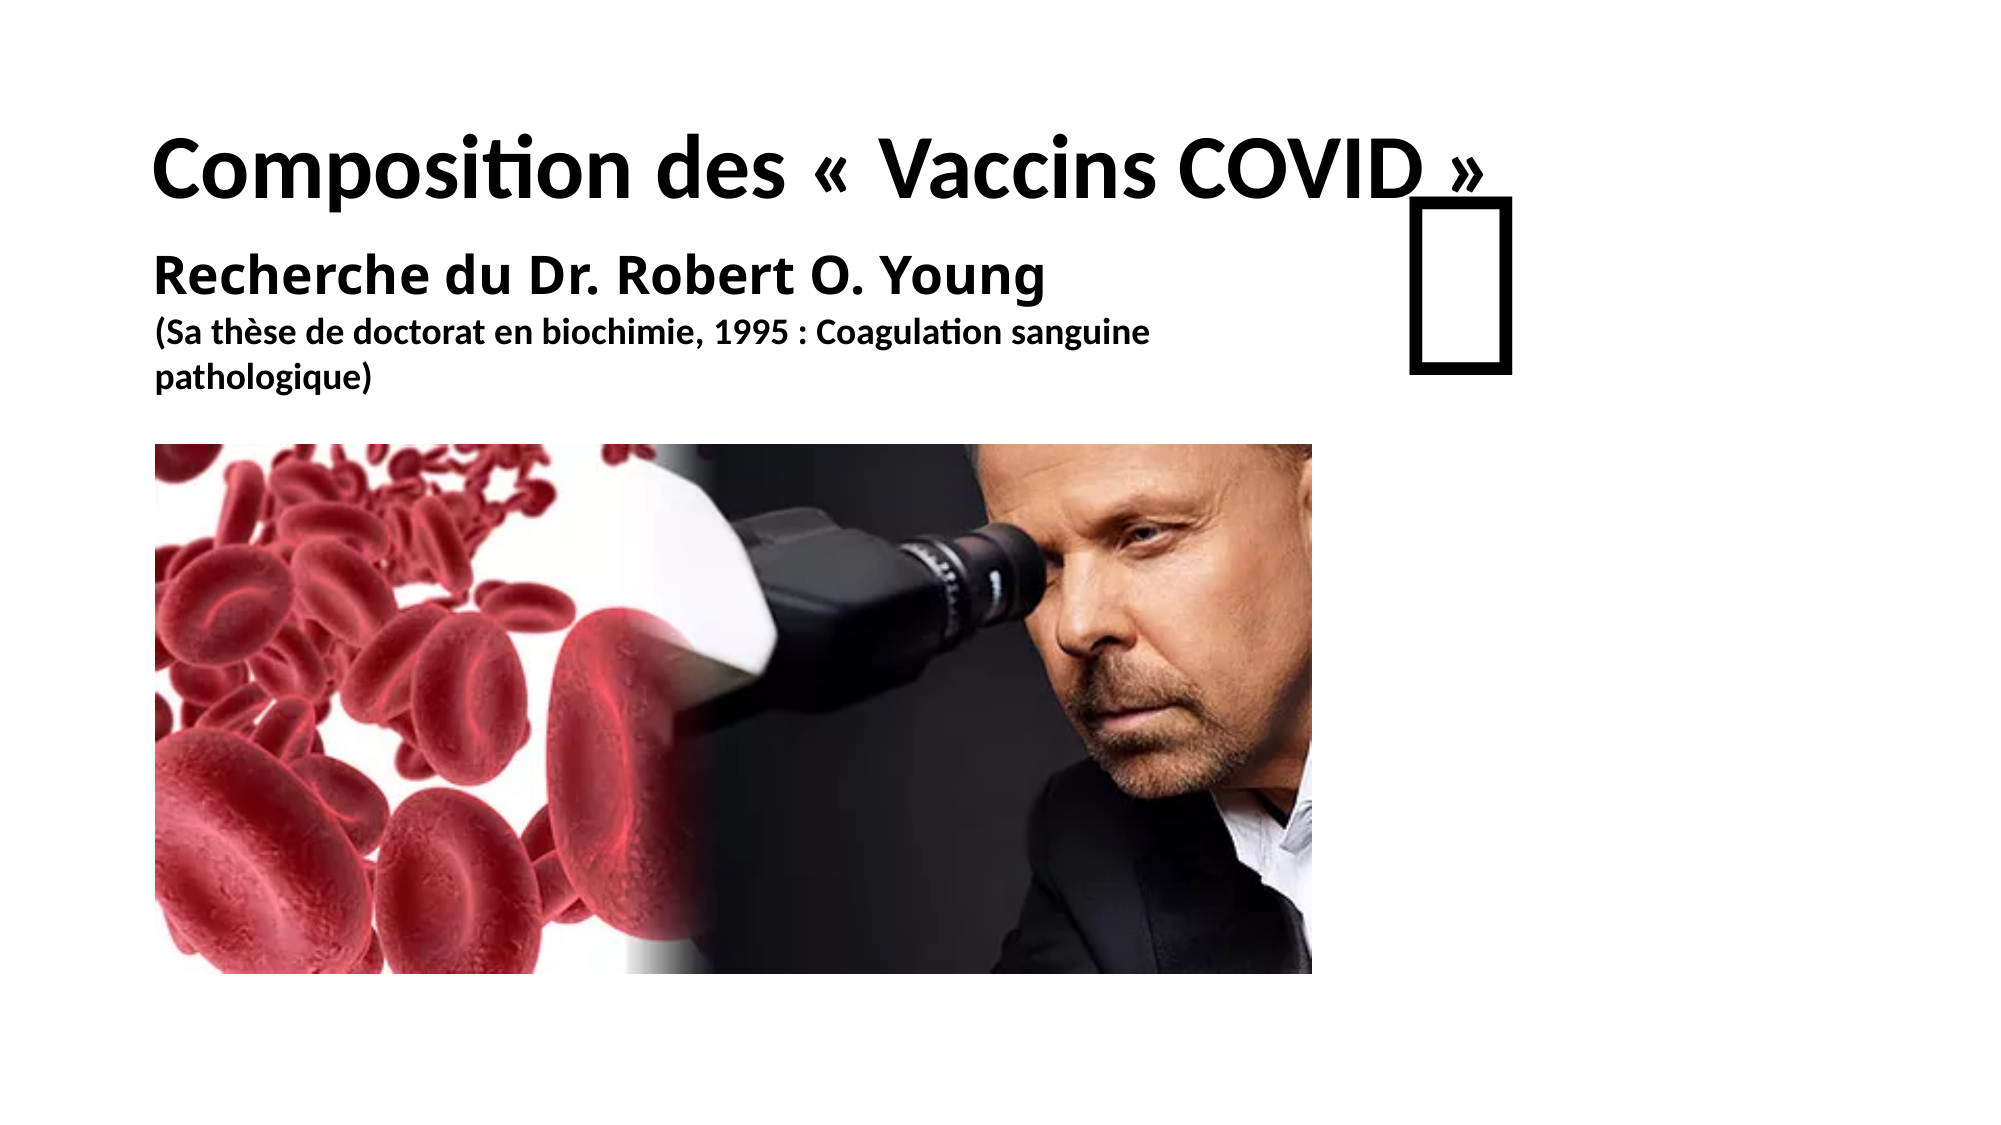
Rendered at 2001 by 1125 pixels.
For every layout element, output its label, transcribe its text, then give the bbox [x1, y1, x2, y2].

picture [155, 444, 1312, 974]
title Composition des « Vaccins COVID » [137, 59, 1863, 278]
text_box 💉 [1371, 118, 1551, 433]
text_box (Sa thèse de doctorat en biochimie, 1995 : Coagulation sanguine pathologique) [140, 300, 1294, 450]
text_box Recherche du Dr. Robert O. Young [137, 222, 1101, 332]
